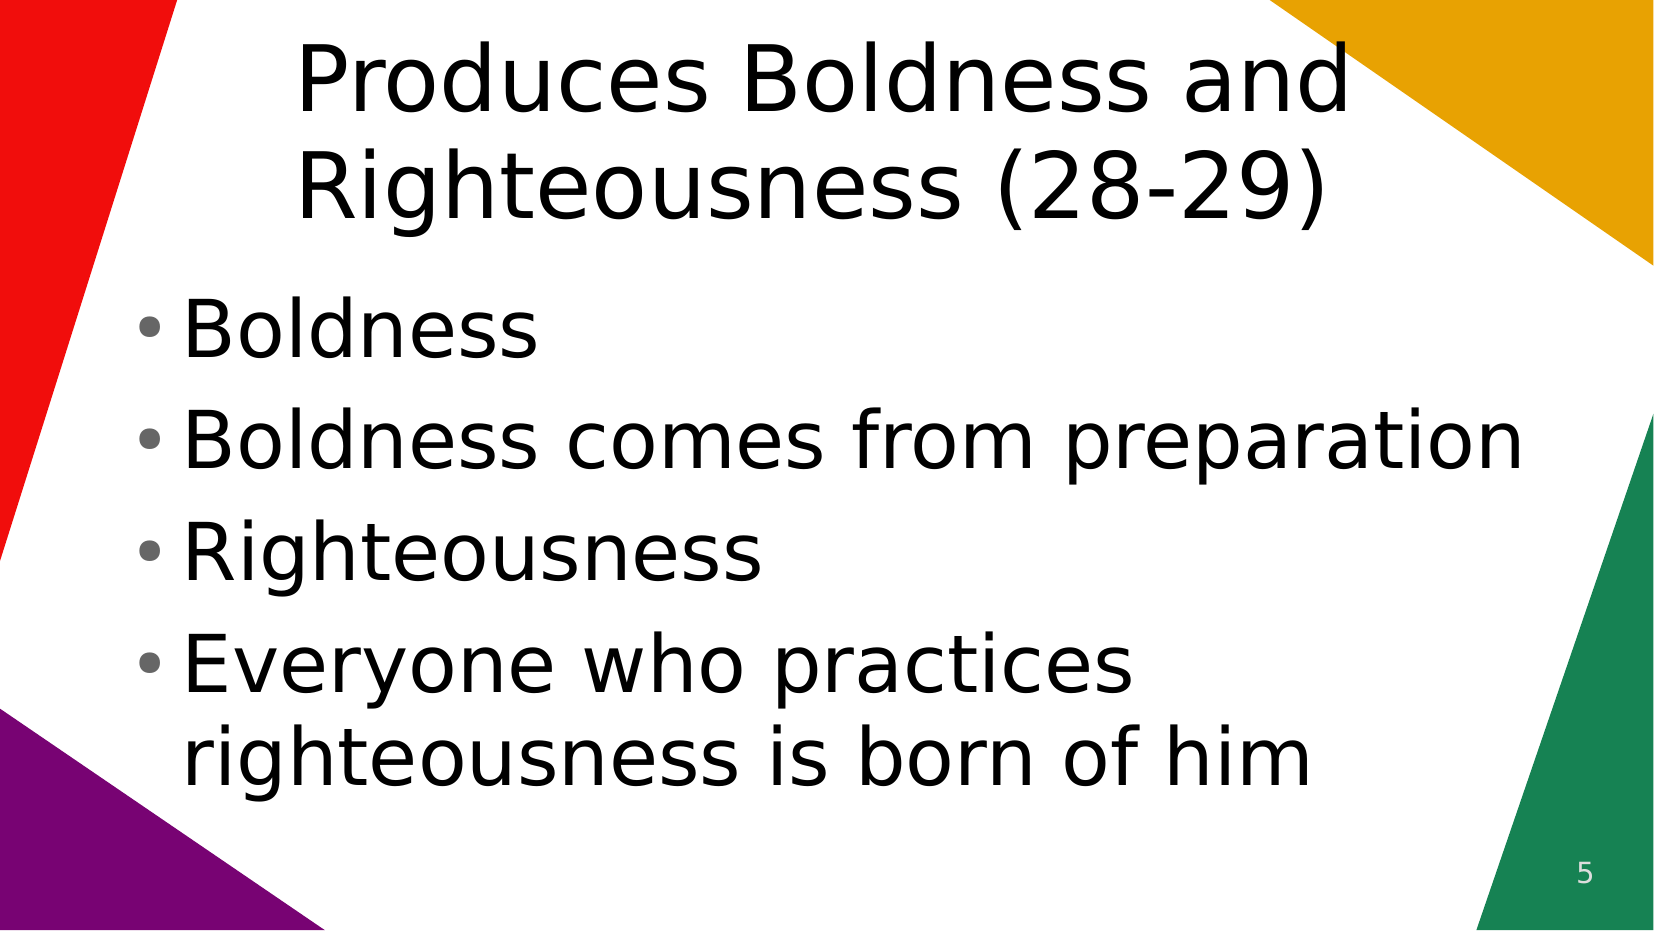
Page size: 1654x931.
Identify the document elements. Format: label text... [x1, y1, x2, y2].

list Boldness Boldness comes from preparation Righteousness Everyone who practices righteousness is born of him [120, 282, 1576, 874]
title Produces Boldness and Righteousness (28-29) [37, 25, 1613, 241]
